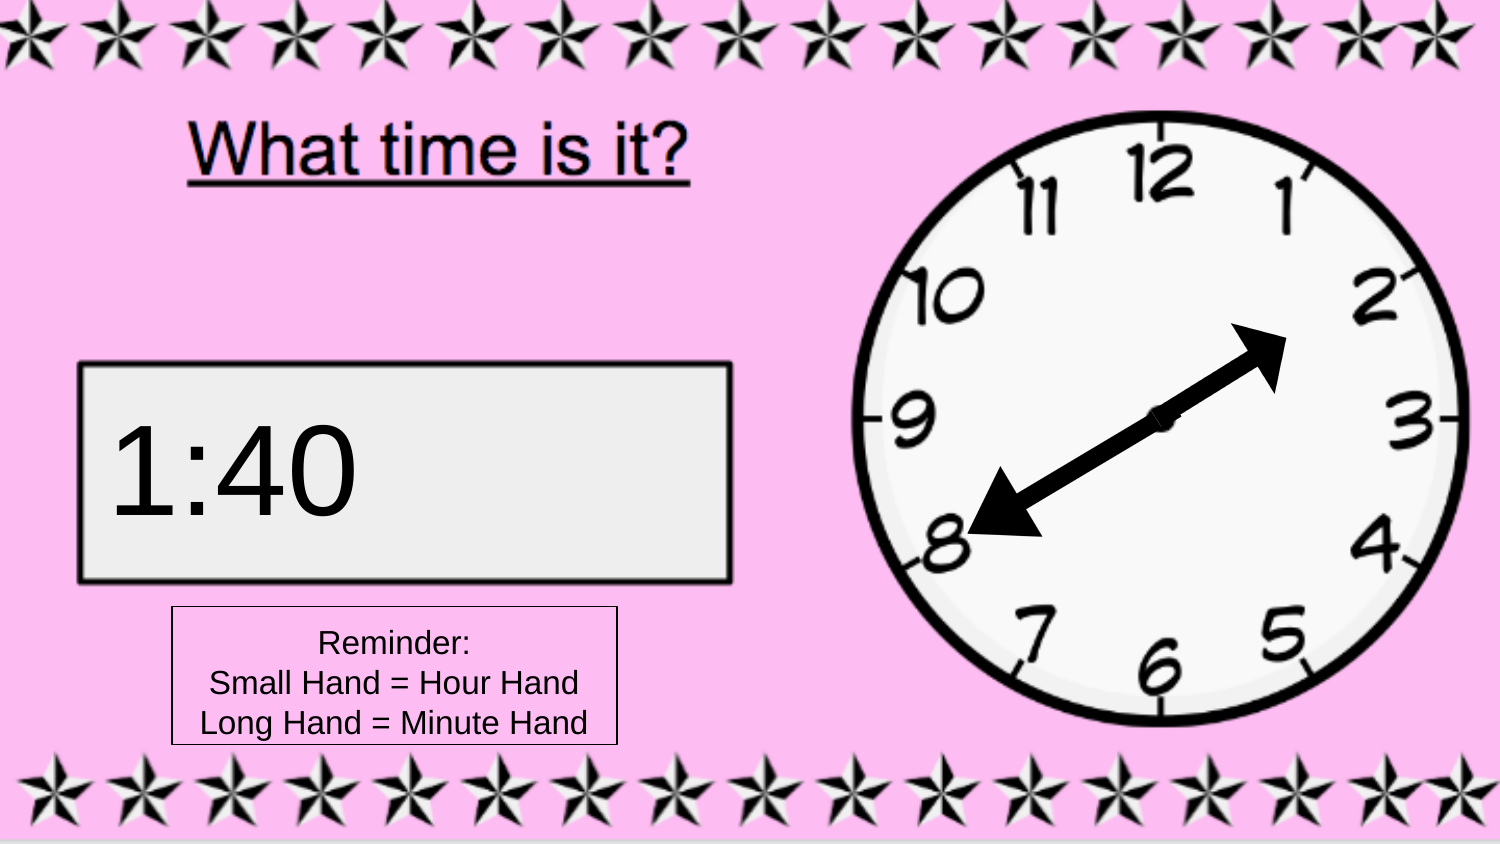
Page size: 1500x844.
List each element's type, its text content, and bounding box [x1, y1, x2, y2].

picture [0, 0, 1500, 844]
text_box 1:40 [92, 371, 729, 572]
text_box Reminder: Small Hand = Hour Hand Long Hand = Minute Hand [171, 606, 617, 745]
